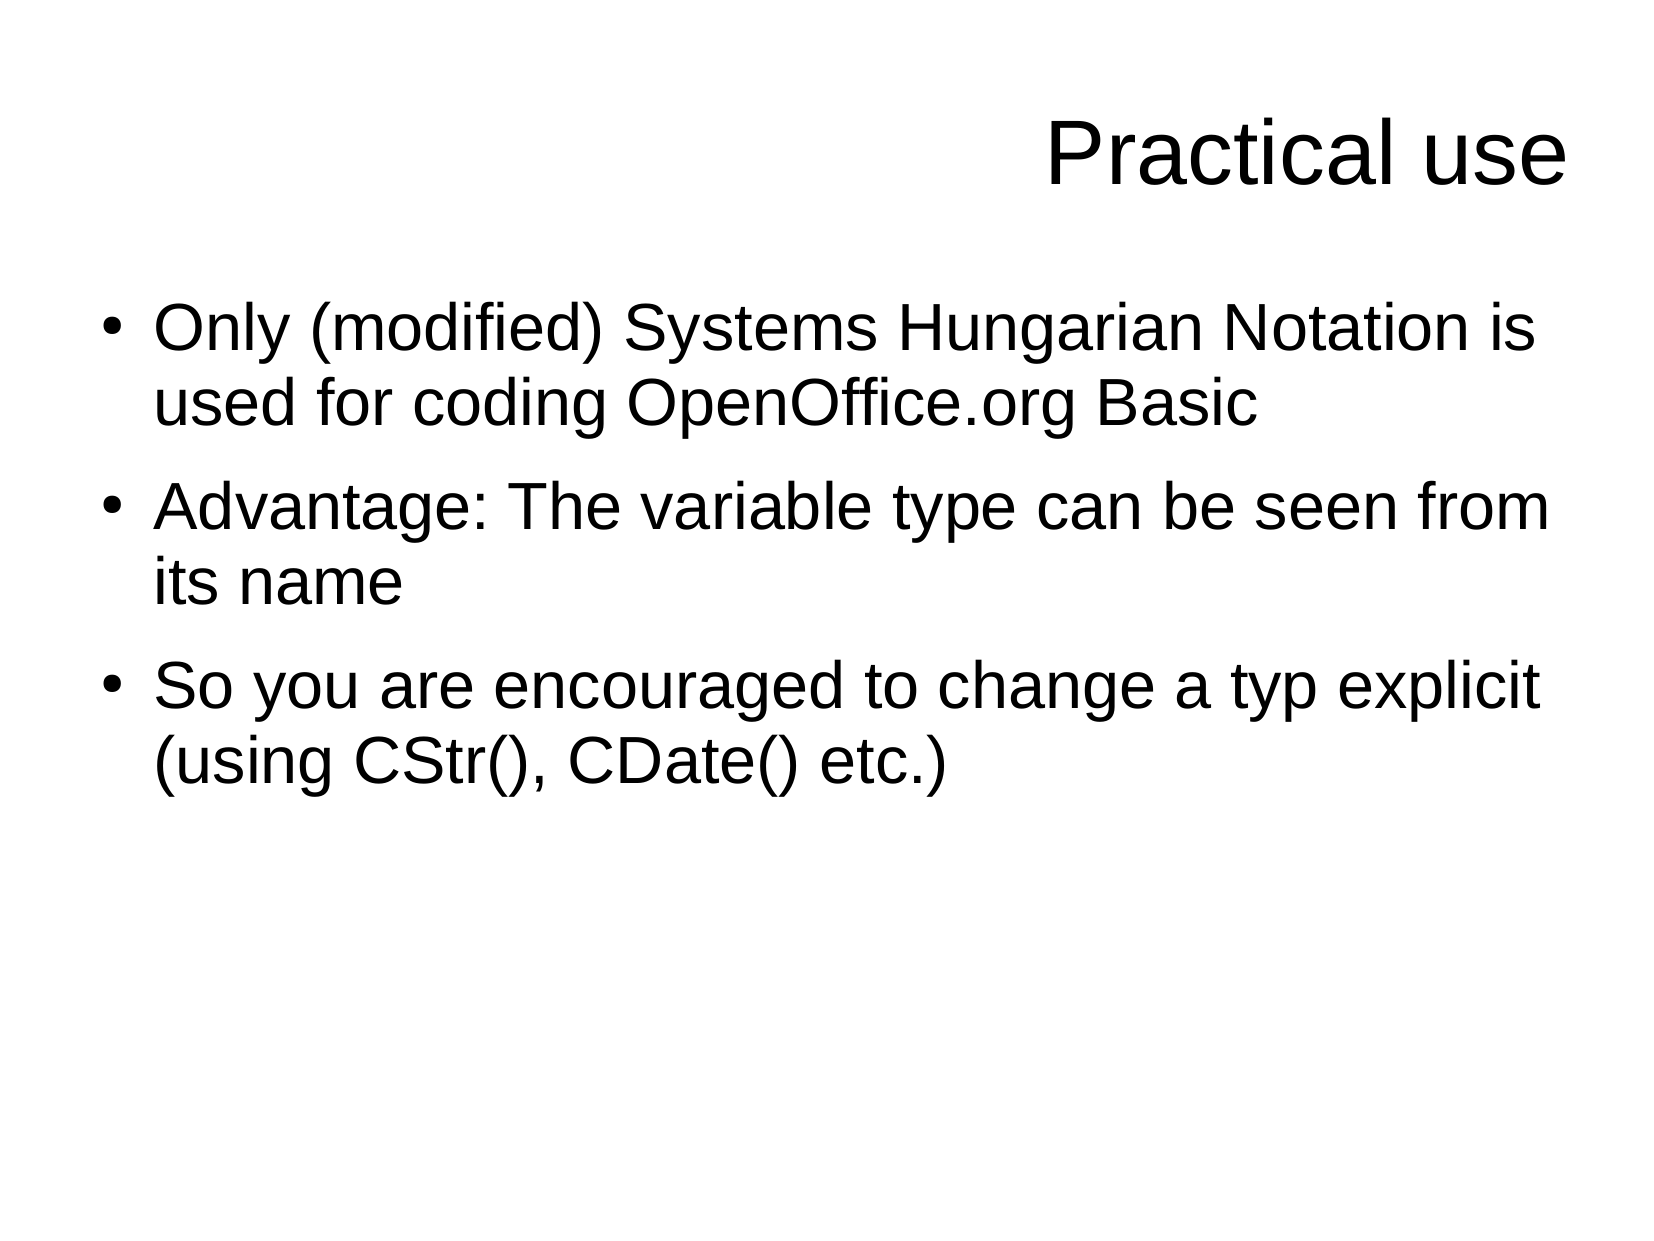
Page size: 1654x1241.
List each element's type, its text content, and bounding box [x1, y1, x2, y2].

list Only (modified) Systems Hungarian Notation is used for coding OpenOffice.org Basic Advantage: The variable type can be seen from its name So you are encouraged to change a typ explicit (using CStr(), CDate() etc.) [82, 290, 1571, 1094]
title Practical use [82, 49, 1571, 257]
